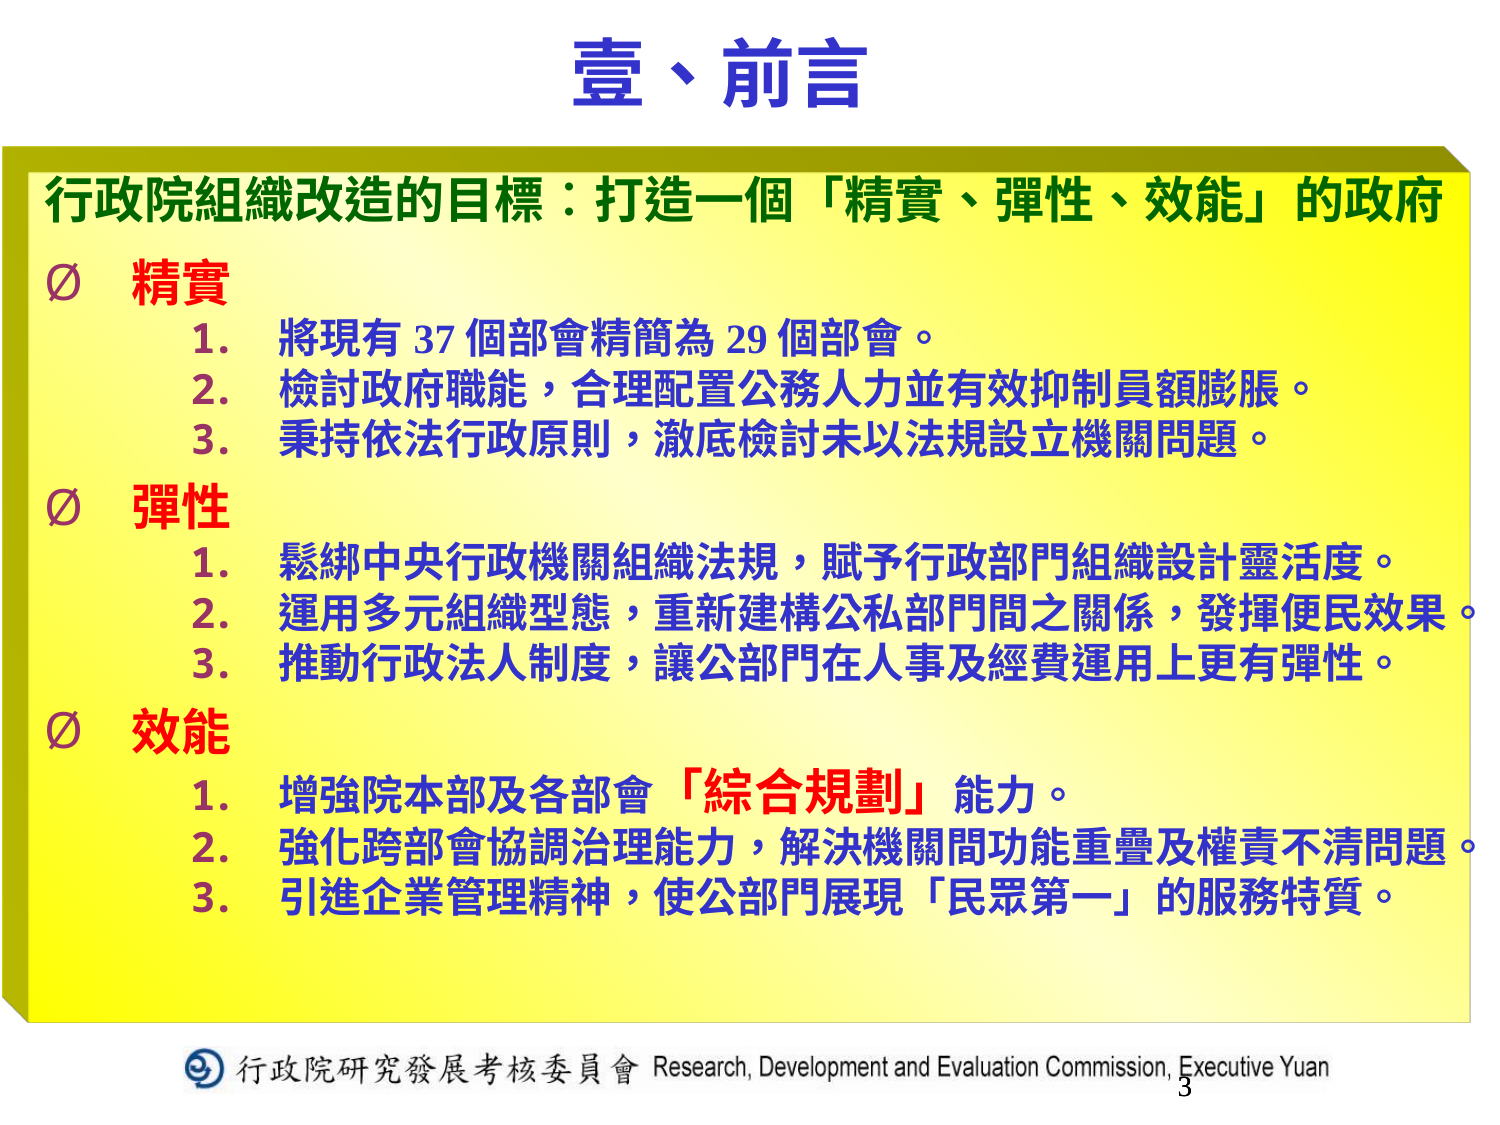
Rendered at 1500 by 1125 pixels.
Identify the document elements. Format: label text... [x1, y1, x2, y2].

text_box [1162, 1025, 1476, 1101]
text_box 壹、前言 [336, 19, 1105, 125]
